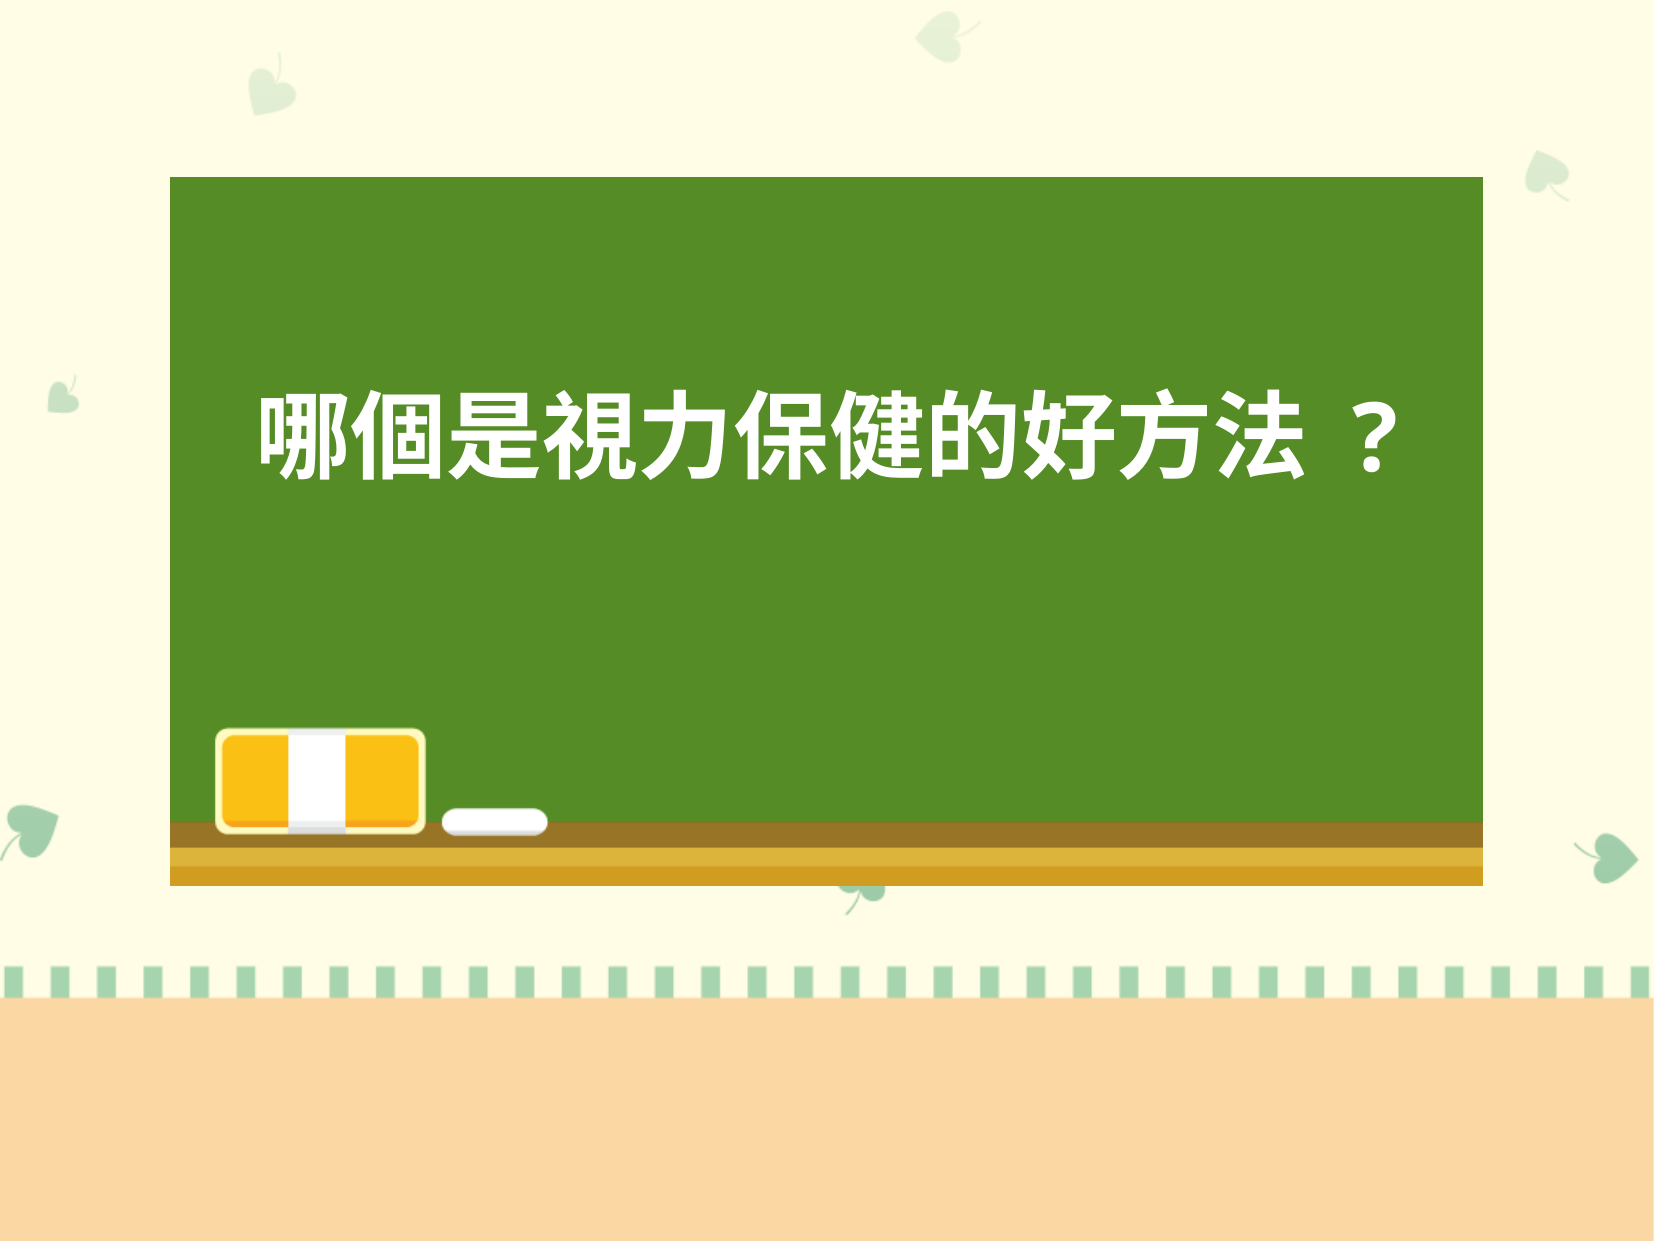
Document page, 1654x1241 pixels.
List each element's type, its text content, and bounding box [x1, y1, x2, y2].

text_box 哪個是視力保健的好方法 ? [236, 353, 1418, 513]
picture [0, 0, 1654, 1241]
